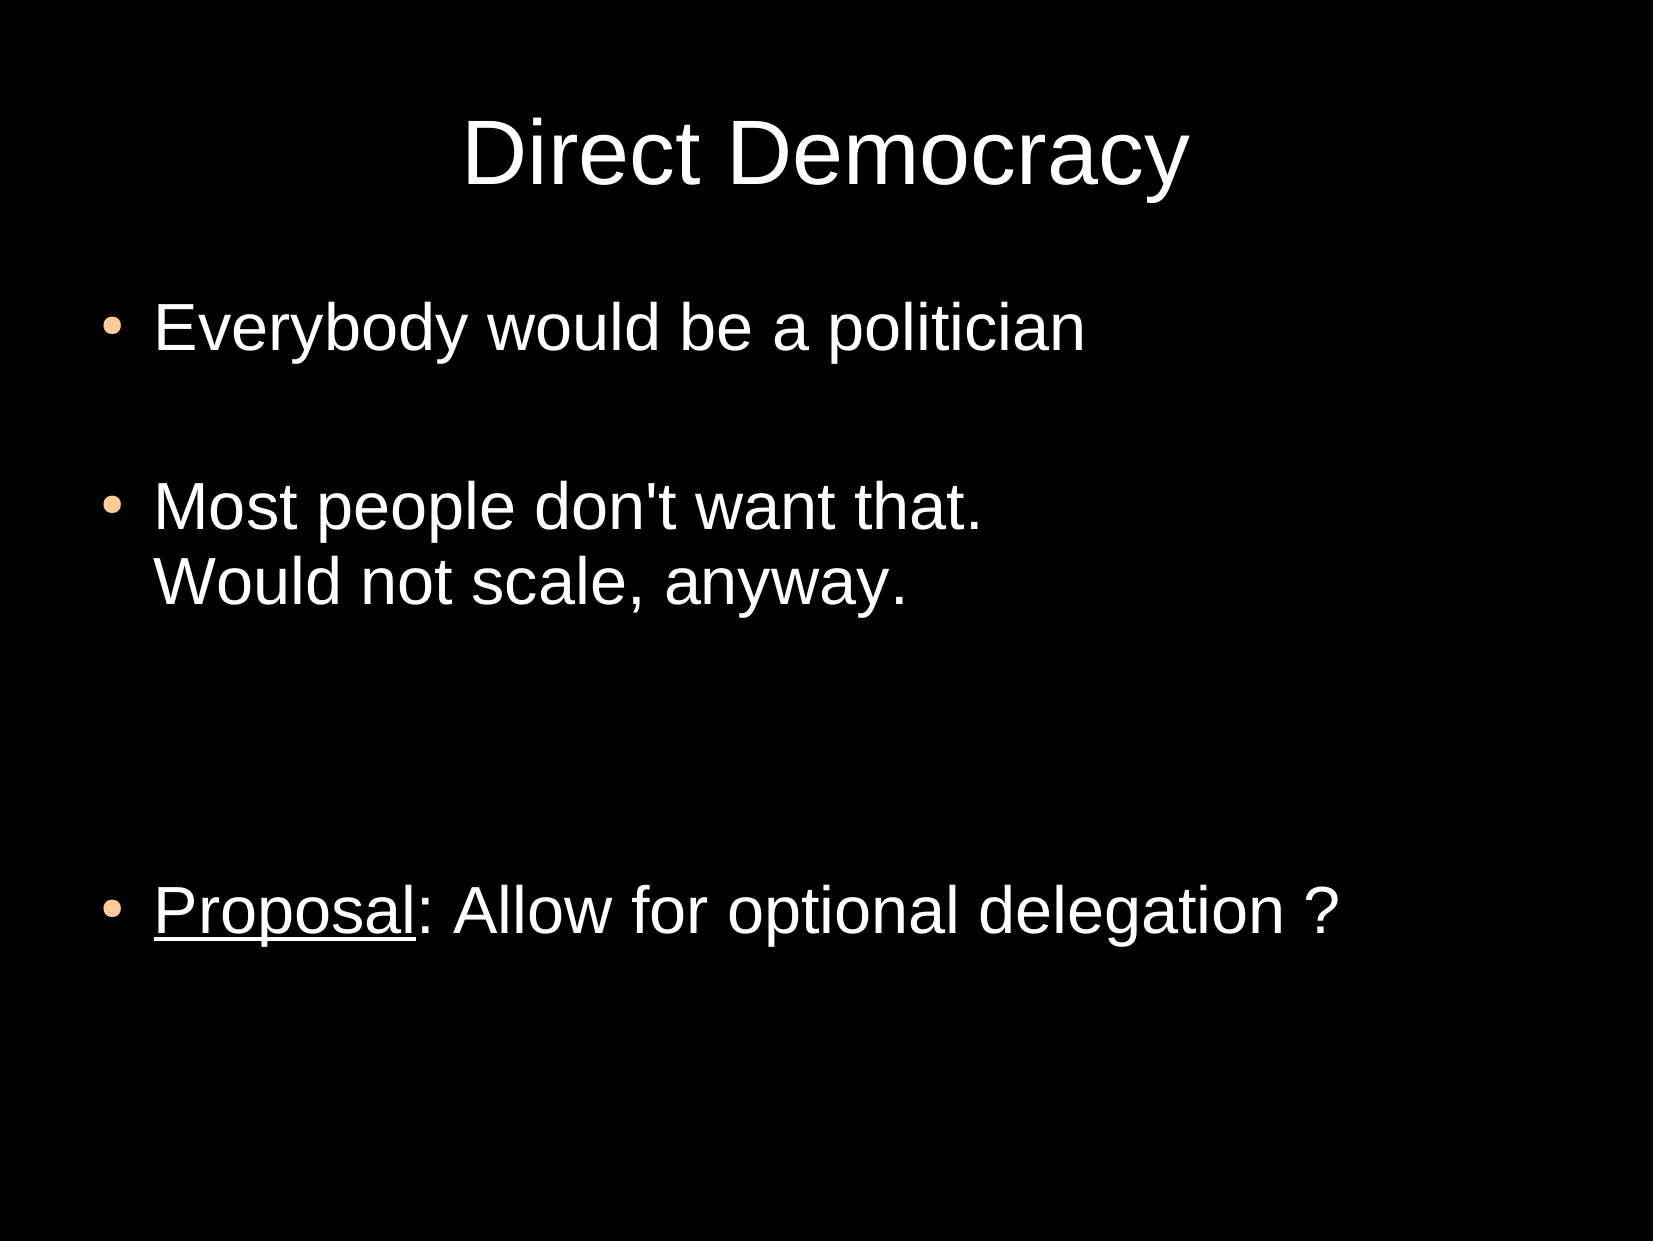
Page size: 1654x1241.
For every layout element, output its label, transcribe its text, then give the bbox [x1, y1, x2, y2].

title Direct Democracy [82, 56, 1571, 250]
list Everybody would be a politician Most people don't want that. Would not scale, anyway. Proposal: Allow for optional delegation ? [82, 290, 1571, 1095]
